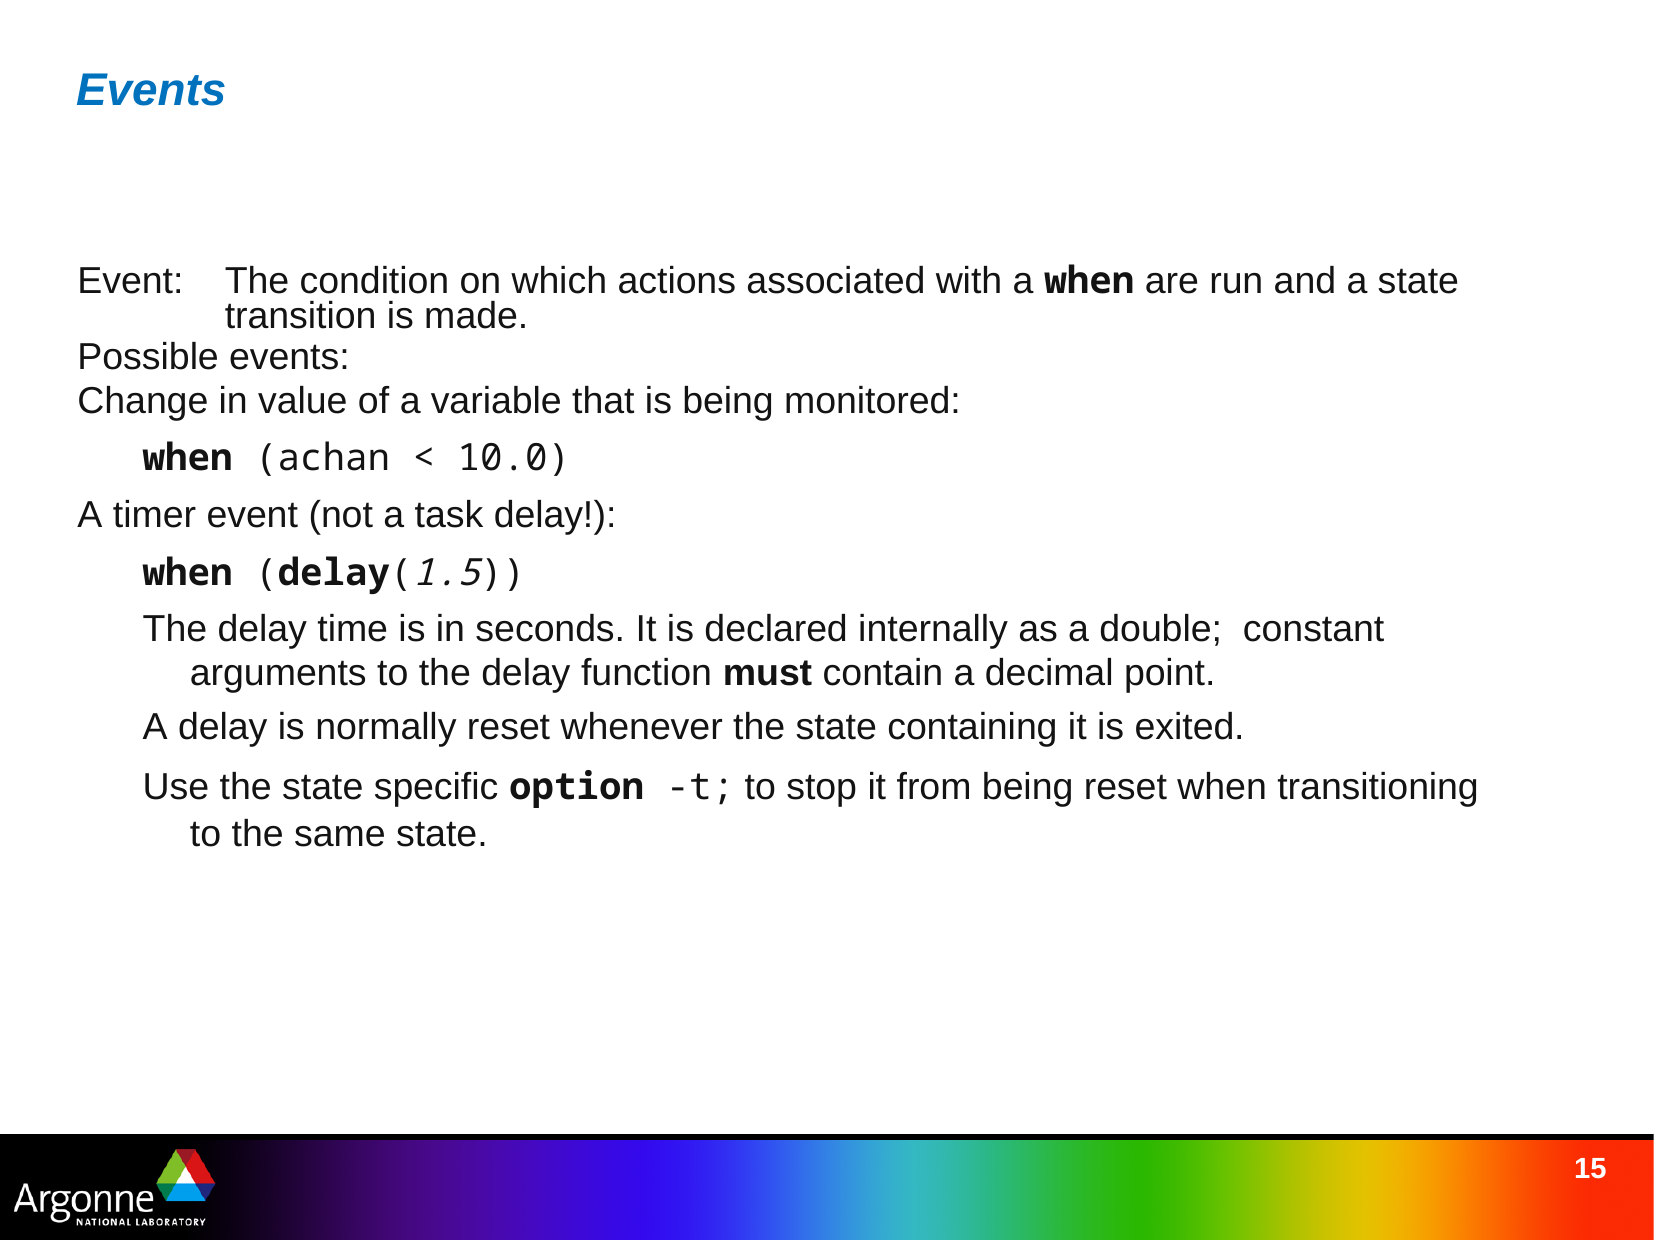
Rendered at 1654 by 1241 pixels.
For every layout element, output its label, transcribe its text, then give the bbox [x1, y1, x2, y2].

list Event: The condition on which actions associated with a when are run and a state transition is made. Possible events: Change in value of a variable that is being monitored: when (achan < 10.0) A timer event (not a task delay!): when (delay(1.5)) The delay time is in seconds. It is declared internally as a double; constant arguments to the delay function must contain a decimal point. A delay is normally reset whenever the state containing it is exited. Use the state specific option -t; to stop it from being reset when transitioning to the same state. [62, 253, 1498, 973]
picture [0, 1134, 1654, 1240]
title Events [61, 38, 1500, 123]
